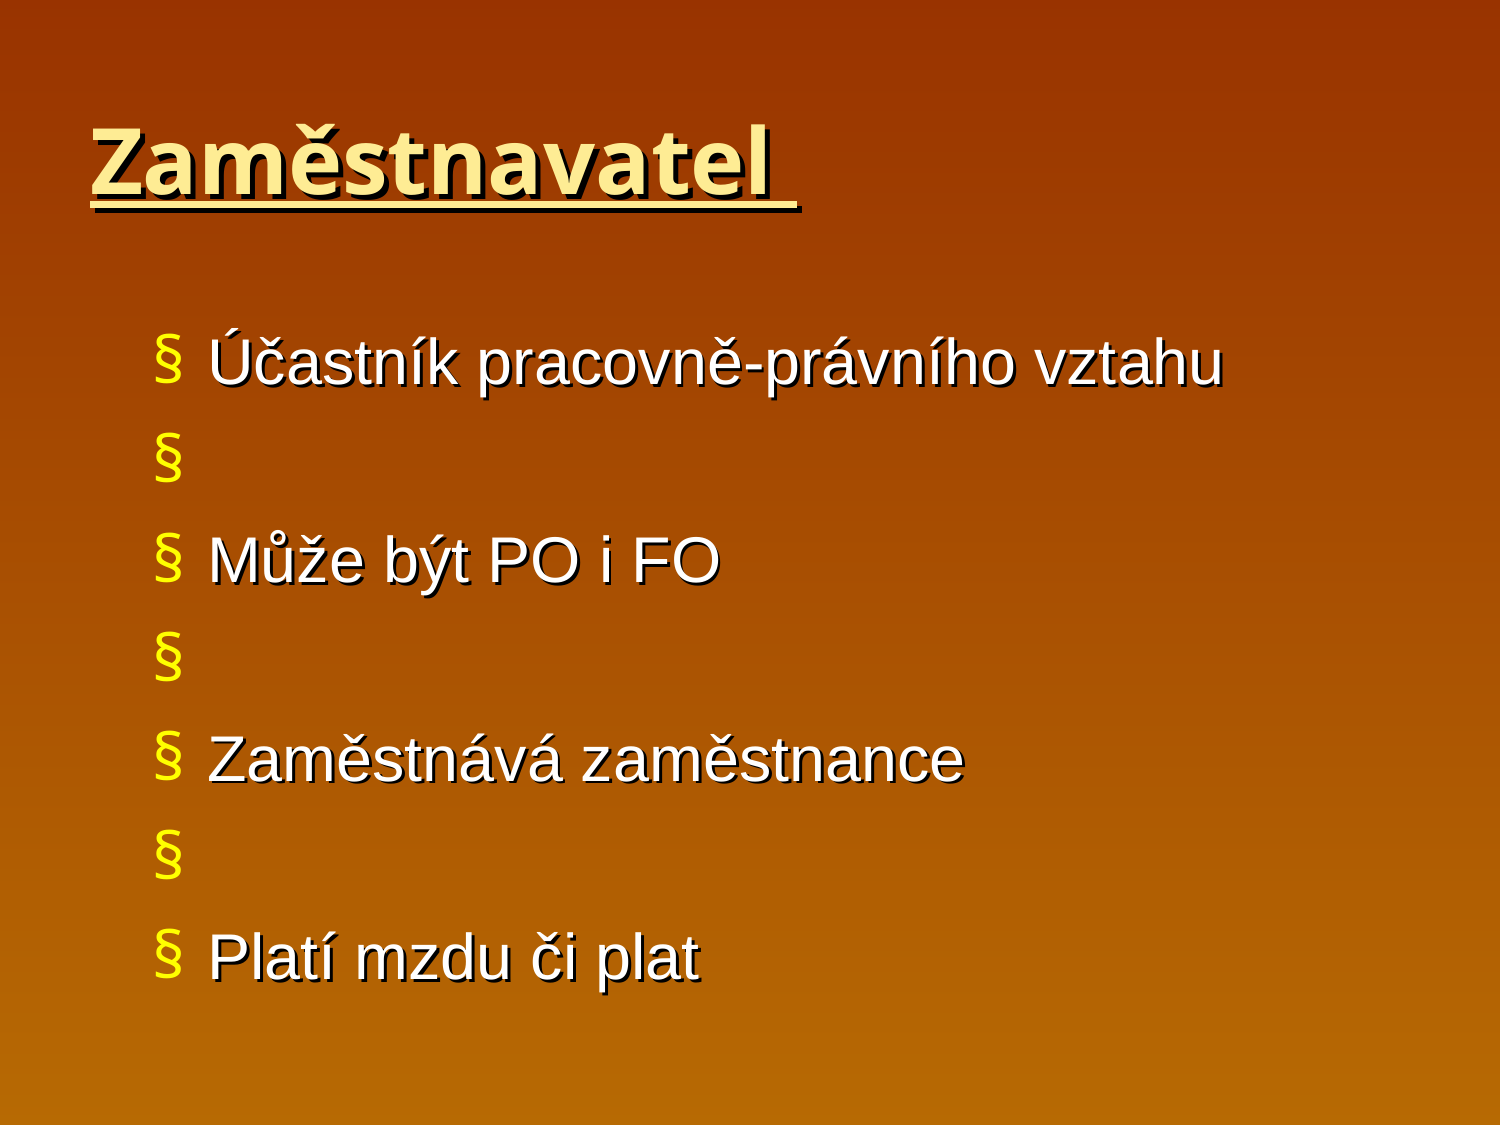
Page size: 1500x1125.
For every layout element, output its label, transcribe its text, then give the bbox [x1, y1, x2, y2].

list Účastník pracovně-právního vztahu Může být PO i FO Zaměstnává zaměstnance Platí mzdu či plat [137, 312, 1452, 1001]
title Zaměstnavatel [75, 40, 1451, 276]
